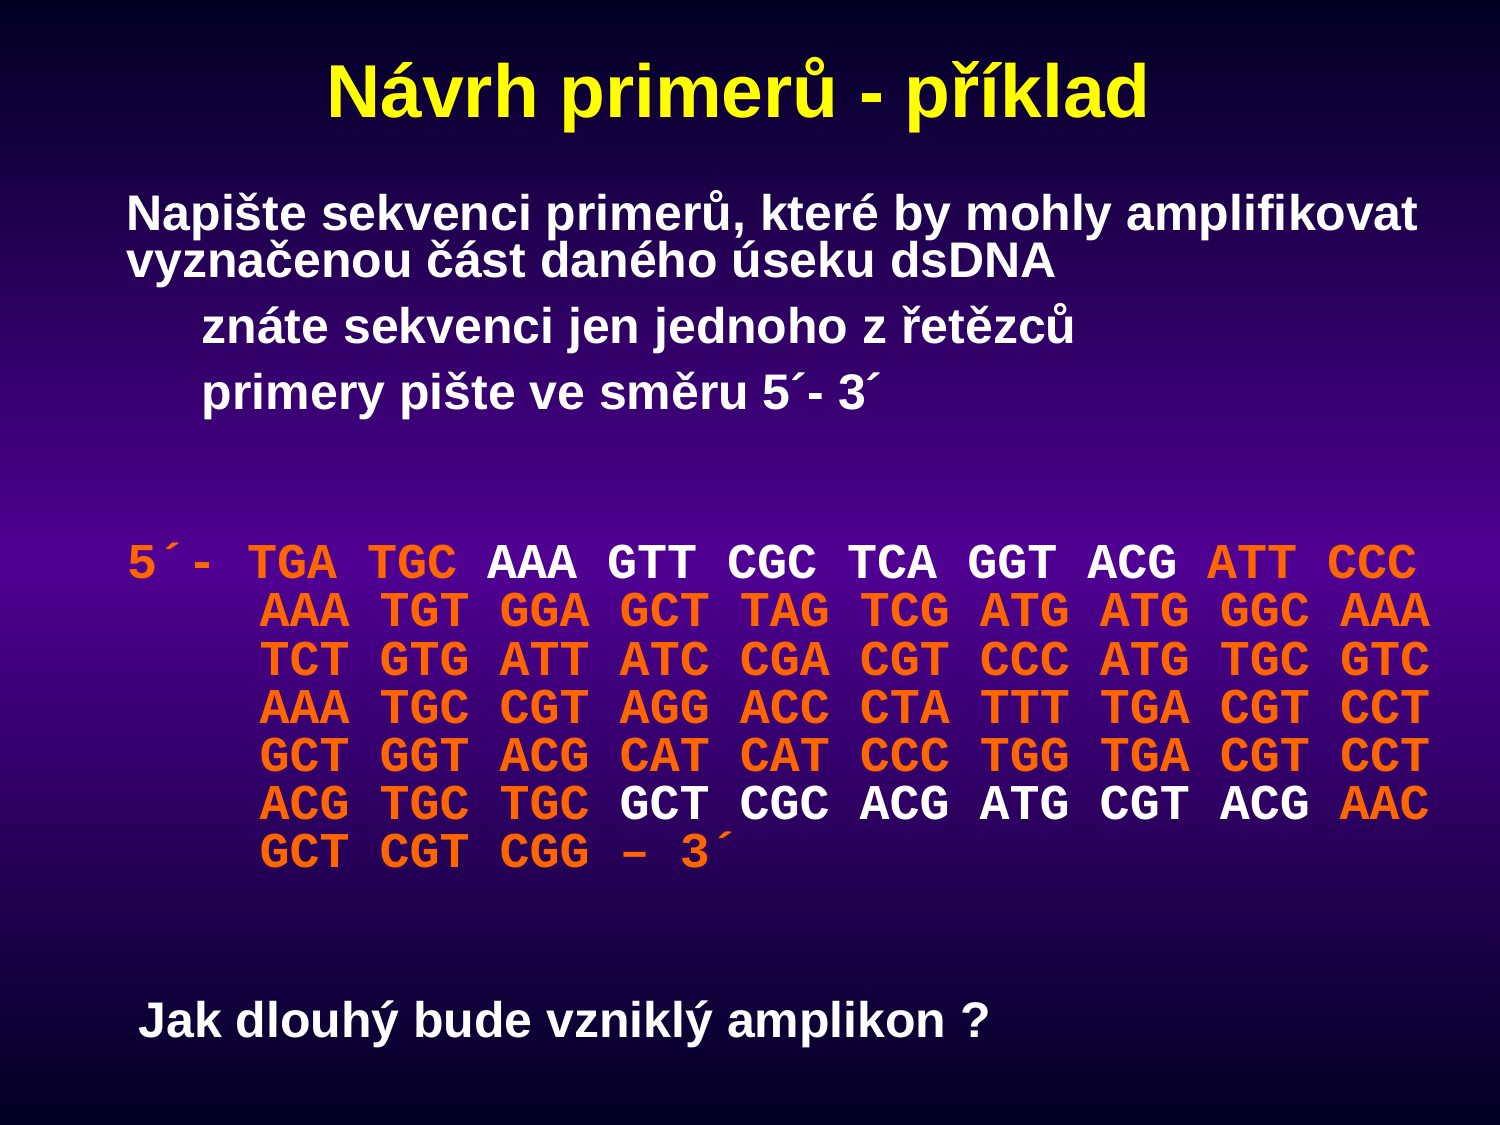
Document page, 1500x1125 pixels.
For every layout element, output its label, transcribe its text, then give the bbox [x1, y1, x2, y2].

text_box Jak dlouhý bude vzniklý amplikon ? [123, 992, 1447, 1056]
text_box 5´- TGA TGC AAA GTT CGC TCA GGT ACG ATT CCC AAA TGT GGA GCT TAG TCG ATG ATG GGC AAA TCT GTG ATT ATC CGA CGT CCC ATG TGC GTC AAA TGC CGT AGG ACC CTA TTT TGA CGT CCT GCT GGT ACG CAT CAT CCC TGG TGA CGT CCT ACG TGC TGC GCT CGC ACG ATG CGT ACG AAC GCT CGT CGG – 3´ [112, 532, 1459, 886]
text_box Napište sekvenci primerů, které by mohly amplifikovat vyznačenou část daného úseku dsDNA znáte sekvenci jen jednoho z řetězců primery pište ve směru 5´- 3´ [112, 184, 1436, 427]
title Návrh primerů - příklad [64, 35, 1413, 149]
